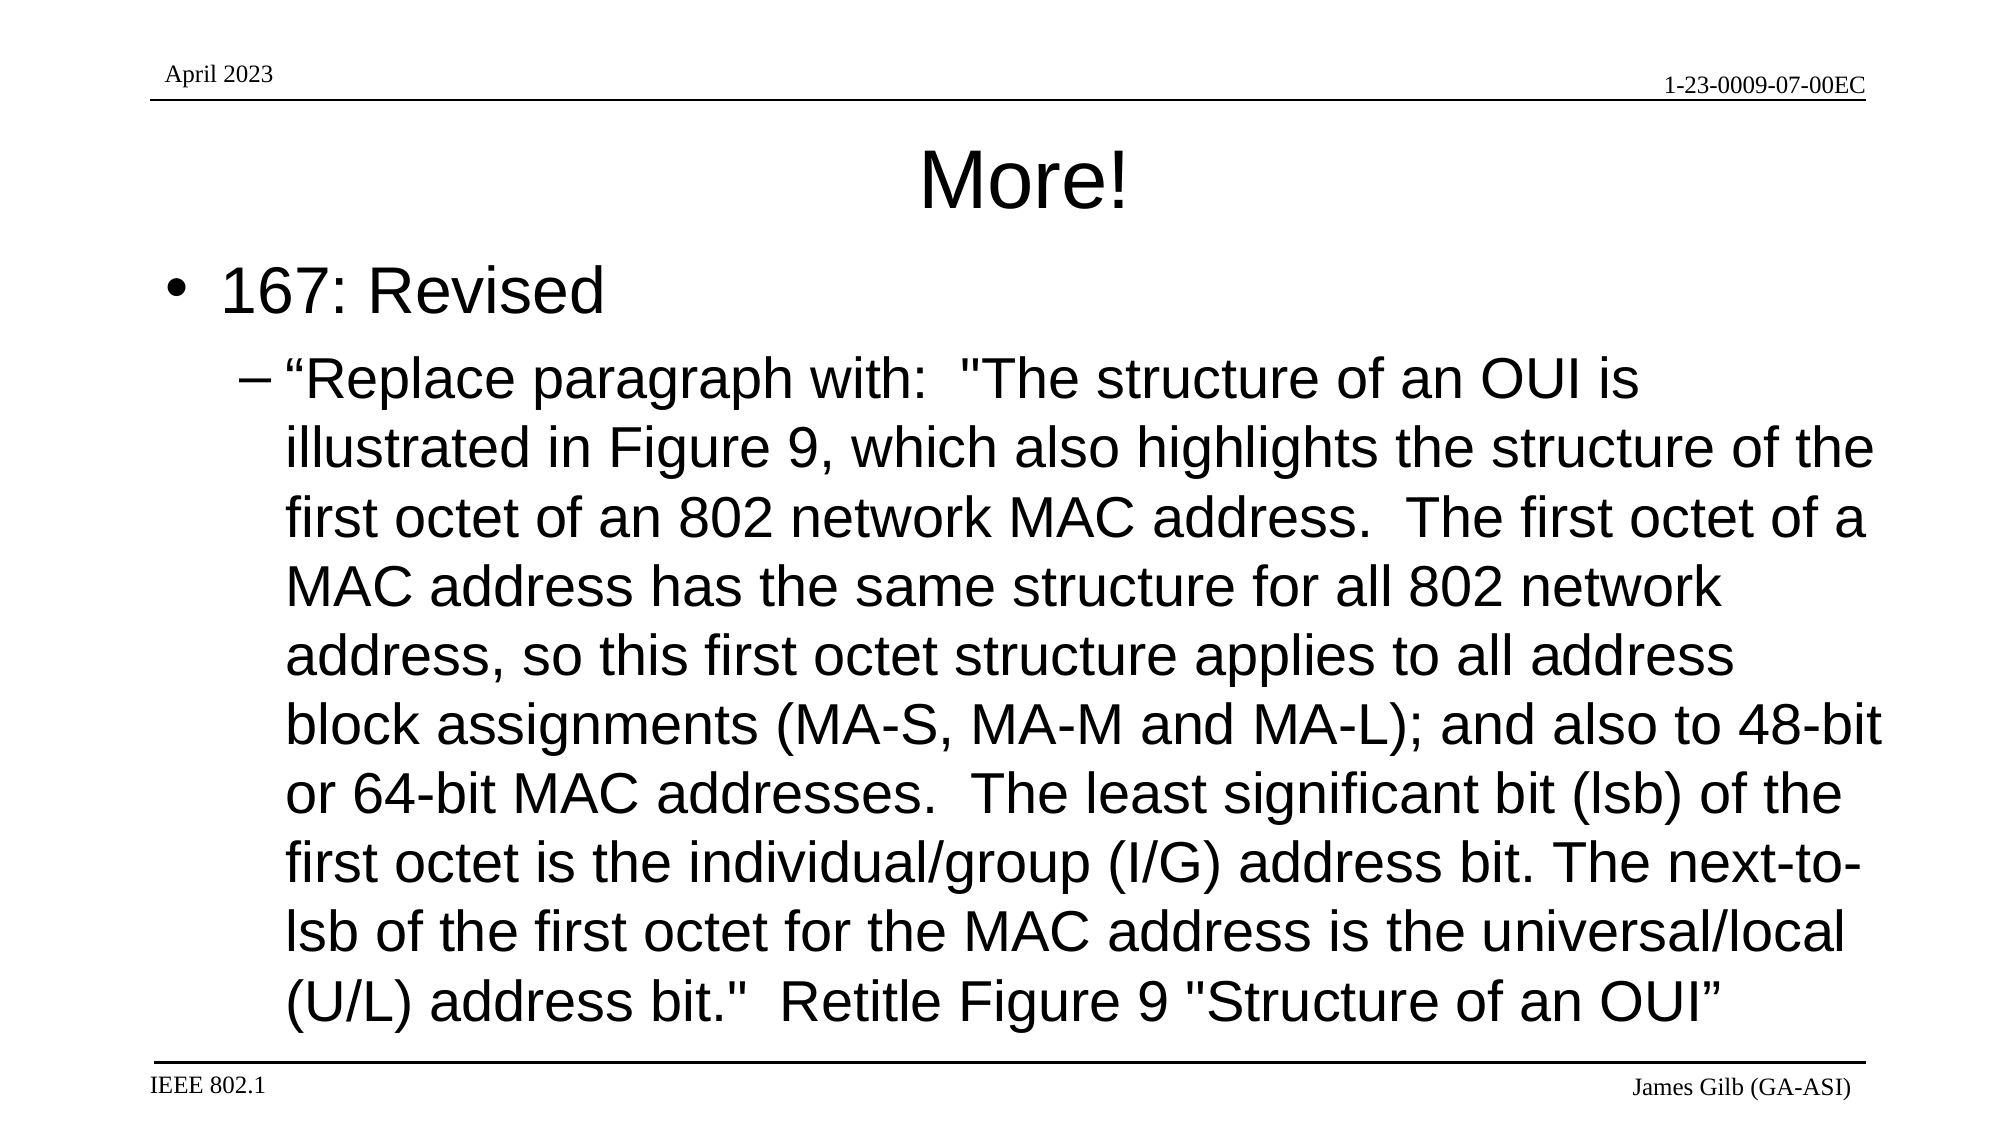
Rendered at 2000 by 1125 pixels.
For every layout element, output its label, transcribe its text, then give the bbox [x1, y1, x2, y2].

list 167: Revised “Replace paragraph with: "The structure of an OUI is illustrated in Figure 9, which also highlights the structure of the first octet of an 802 network MAC address. The first octet of a MAC address has the same structure for all 802 network address, so this first octet structure applies to all address block assignments (MA-S, MA-M and MA-L); and also to 48-bit or 64-bit MAC addresses. The least significant bit (lsb) of the first octet is the individual/group (I/G) address bit. The next-to-lsb of the first octet for the MAC address is the universal/local (U/L) address bit." Retitle Figure 9 "Structure of an OUI” [150, 239, 1900, 1051]
title More! [149, 112, 1900, 238]
